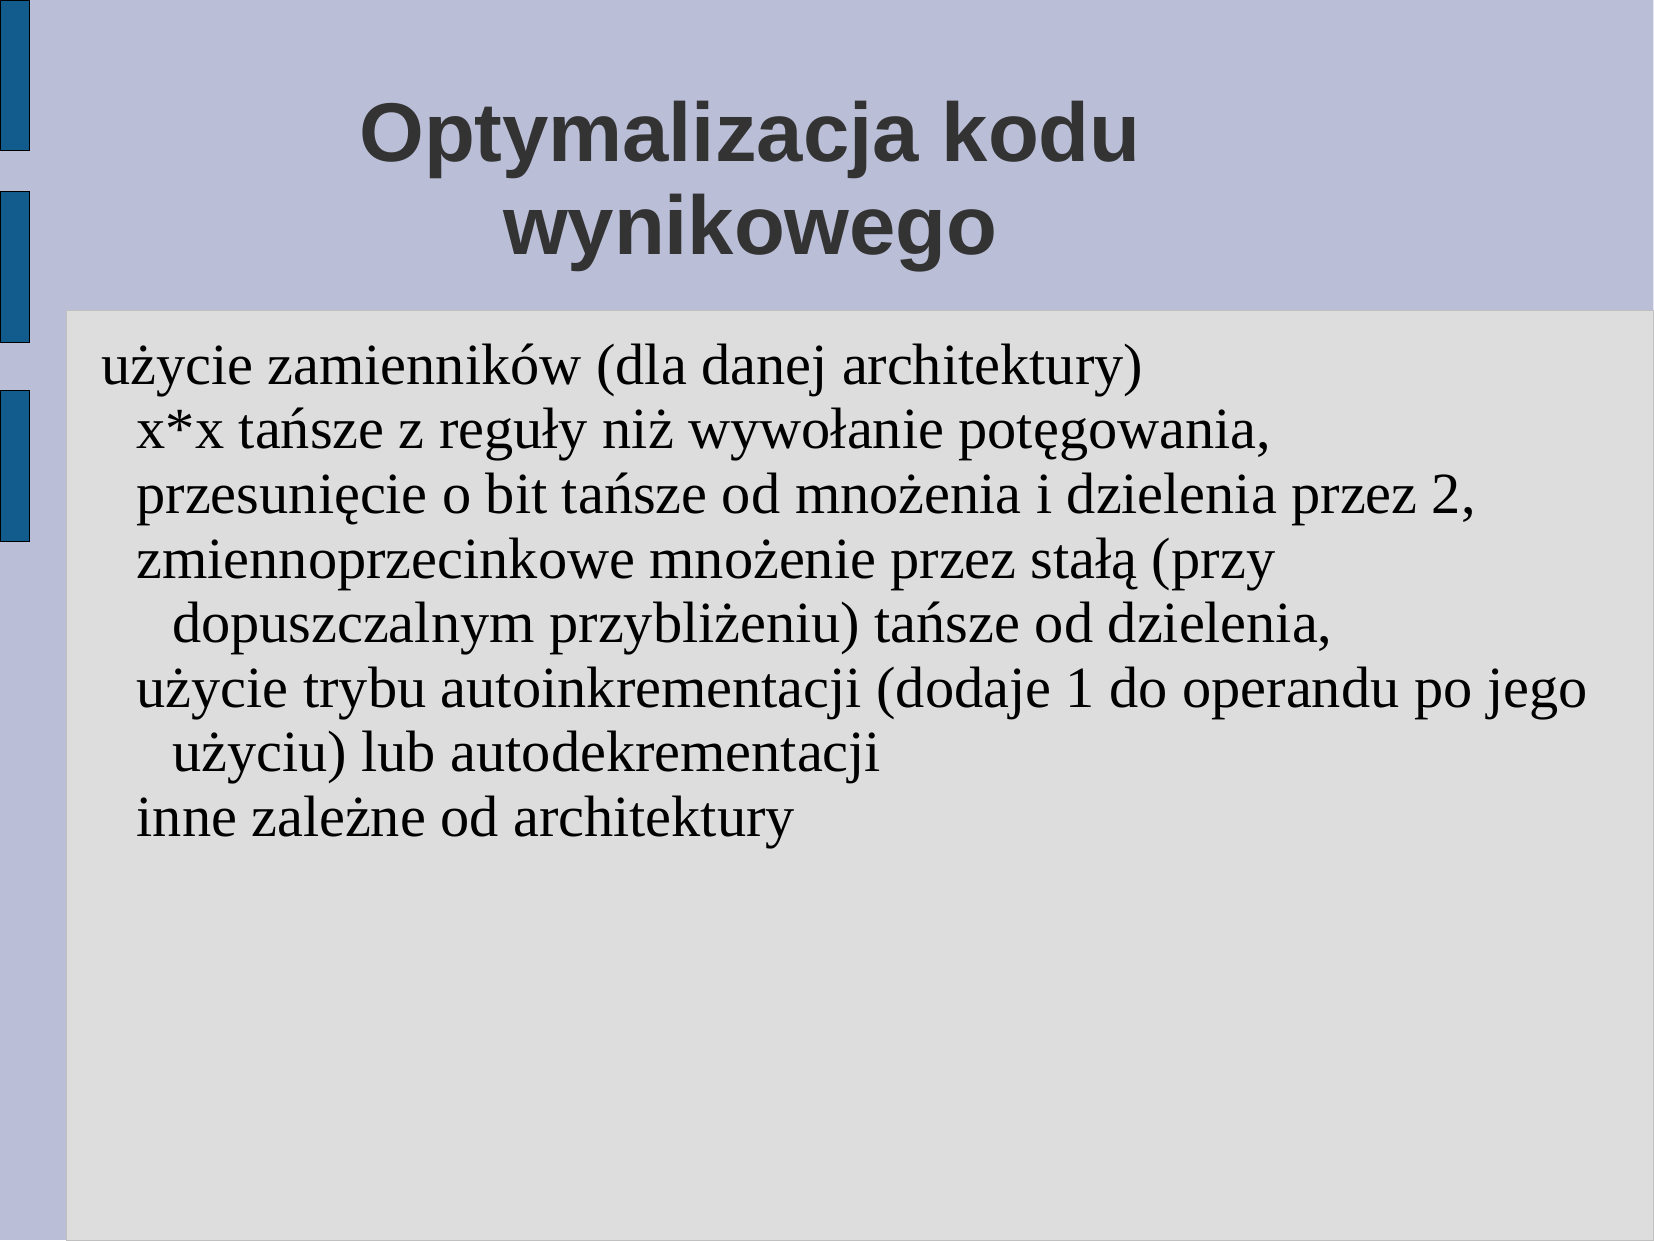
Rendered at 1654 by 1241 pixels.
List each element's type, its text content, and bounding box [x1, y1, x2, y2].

text_box użycie zamienników (dla danej architektury) x*x tańsze z reguły niż wywołanie potęgowania, przesunięcie o bit tańsze od mnożenia i dzielenia przez 2, zmiennoprzecinkowe mnożenie przez stałą (przy dopuszczalnym przybliżeniu) tańsze od dzielenia, użycie trybu autoinkrementacji (dodaje 1 do operandu po jego użyciu) lub autodekrementacji inne zależne od architektury [101, 332, 1625, 953]
title Optymalizacja kodu wynikowego [112, 78, 1388, 280]
